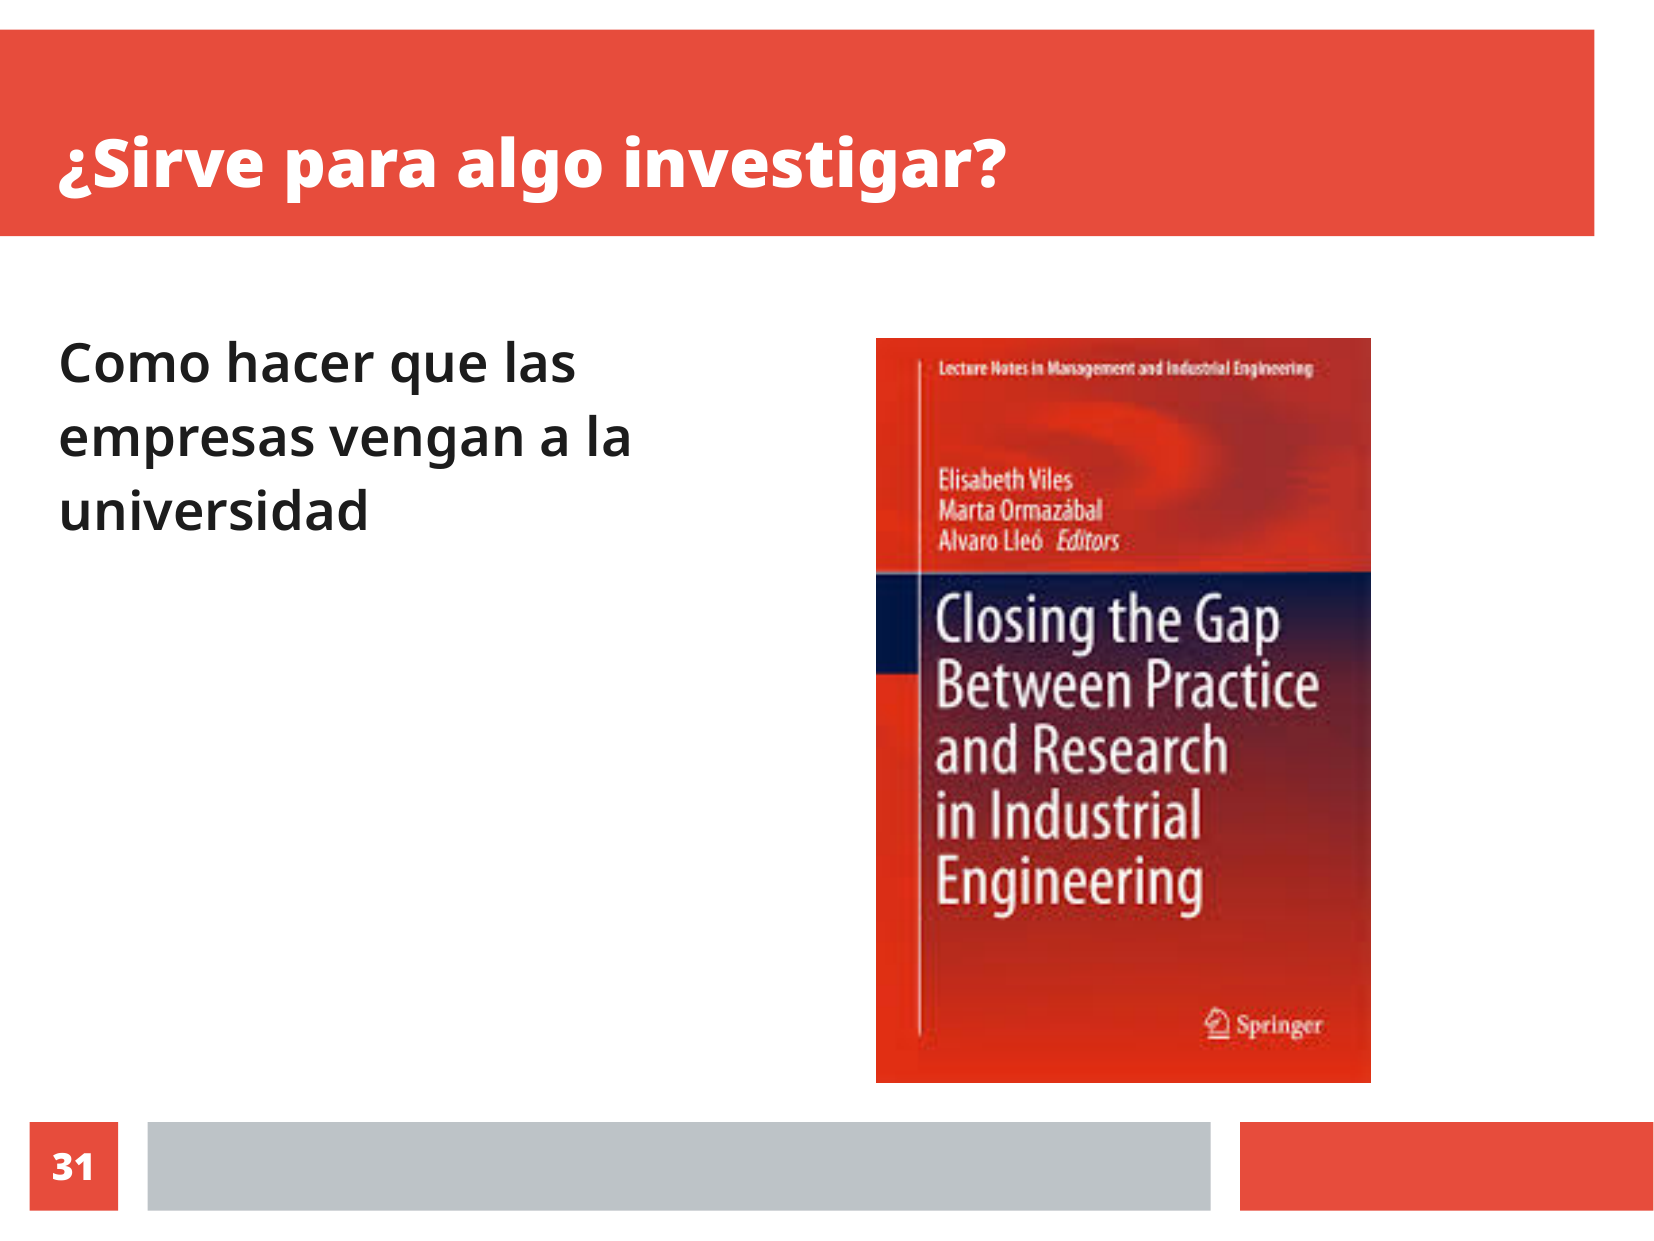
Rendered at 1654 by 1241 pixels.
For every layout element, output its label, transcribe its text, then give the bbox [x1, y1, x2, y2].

list Como hacer que las empresas vengan a la universidad [59, 324, 804, 1093]
picture [876, 338, 1371, 1083]
title ¿Sirve para algo investigar? [59, 59, 1595, 207]
